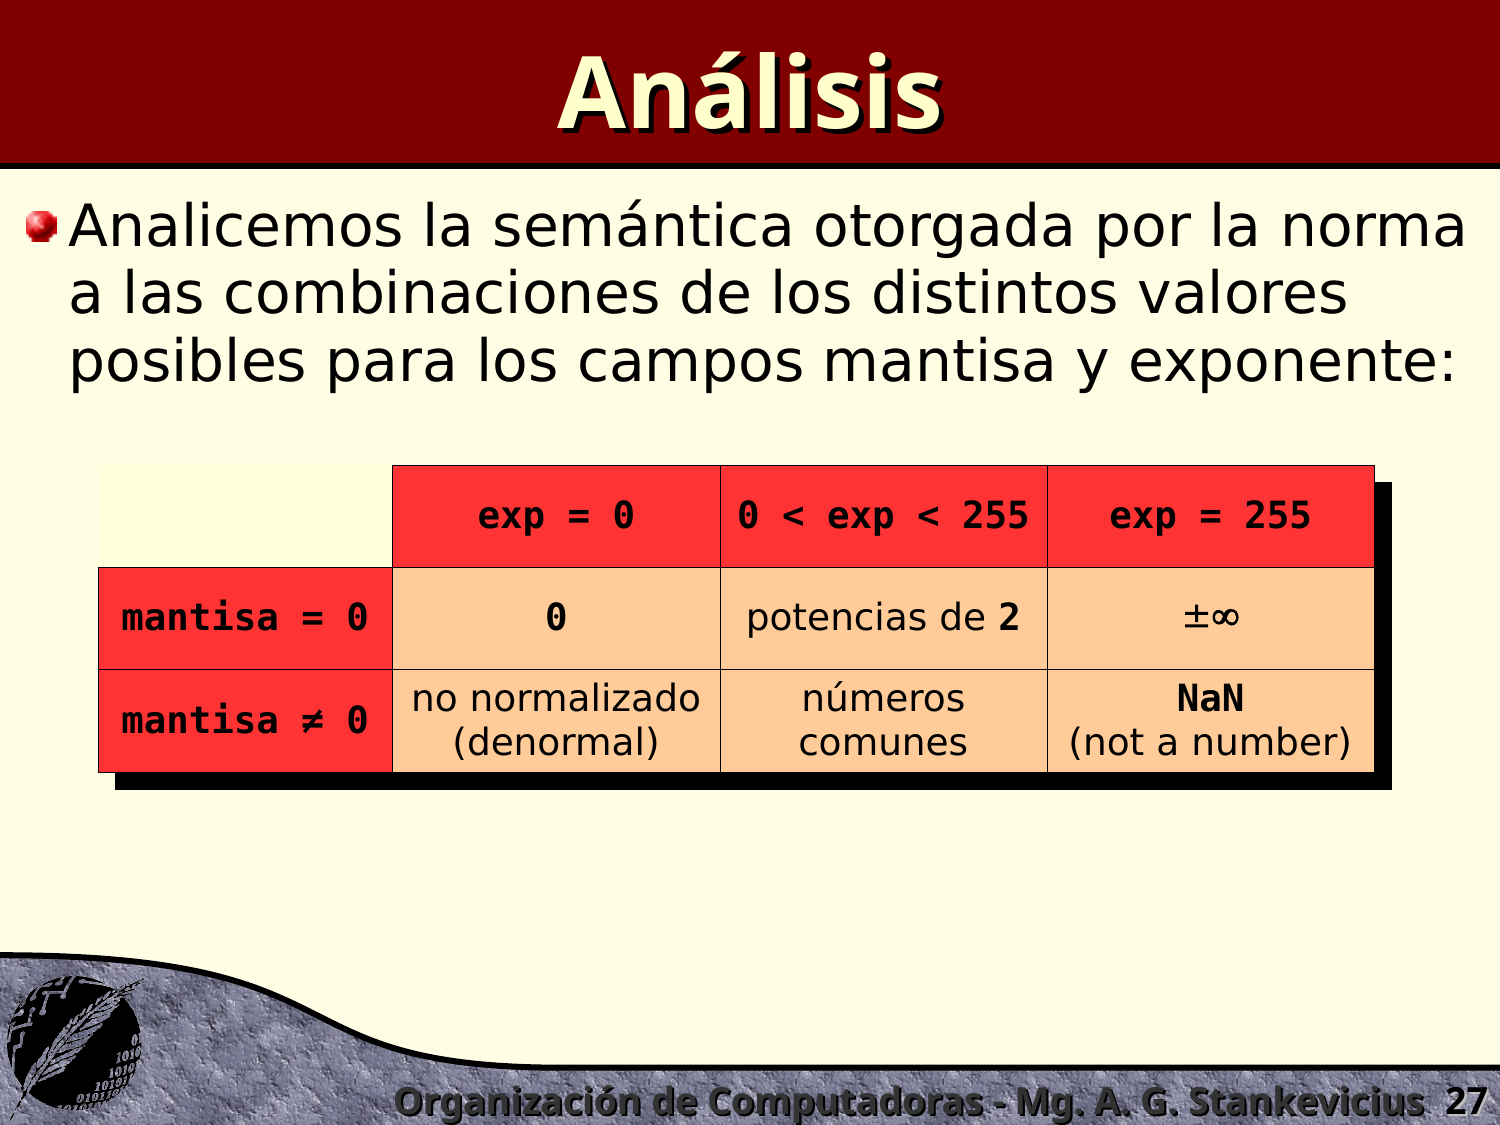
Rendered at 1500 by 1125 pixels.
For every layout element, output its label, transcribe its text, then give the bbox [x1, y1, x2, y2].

title Análisis [15, 5, 1485, 160]
text_box [115, 482, 1392, 790]
table_header exp = 255 [1048, 466, 1374, 567]
table_cell potencias de 2 [721, 568, 1047, 669]
table_header 0 < exp < 255 [721, 466, 1047, 567]
table_cell no normalizado (denormal) [393, 670, 720, 772]
picture [0, 959, 1500, 1125]
table_header exp = 0 [393, 466, 720, 567]
table_cell 0 [393, 568, 720, 669]
picture [1058, 1100, 1065, 1110]
list Analicemos la semántica otorgada por la norma a las combinaciones de los distintos valores posibles para los campos mantisa y exponente: [11, 192, 1486, 935]
picture [802, 1100, 806, 1110]
table_header [98, 465, 392, 567]
table_cell mantisa ≠ 0 [99, 670, 392, 772]
table_cell NaN (not a number) [1048, 670, 1374, 772]
table_cell ±∞ [1048, 568, 1374, 669]
picture [448, 1100, 455, 1110]
table_cell números comunes [721, 670, 1047, 772]
table_cell mantisa = 0 [99, 568, 392, 669]
